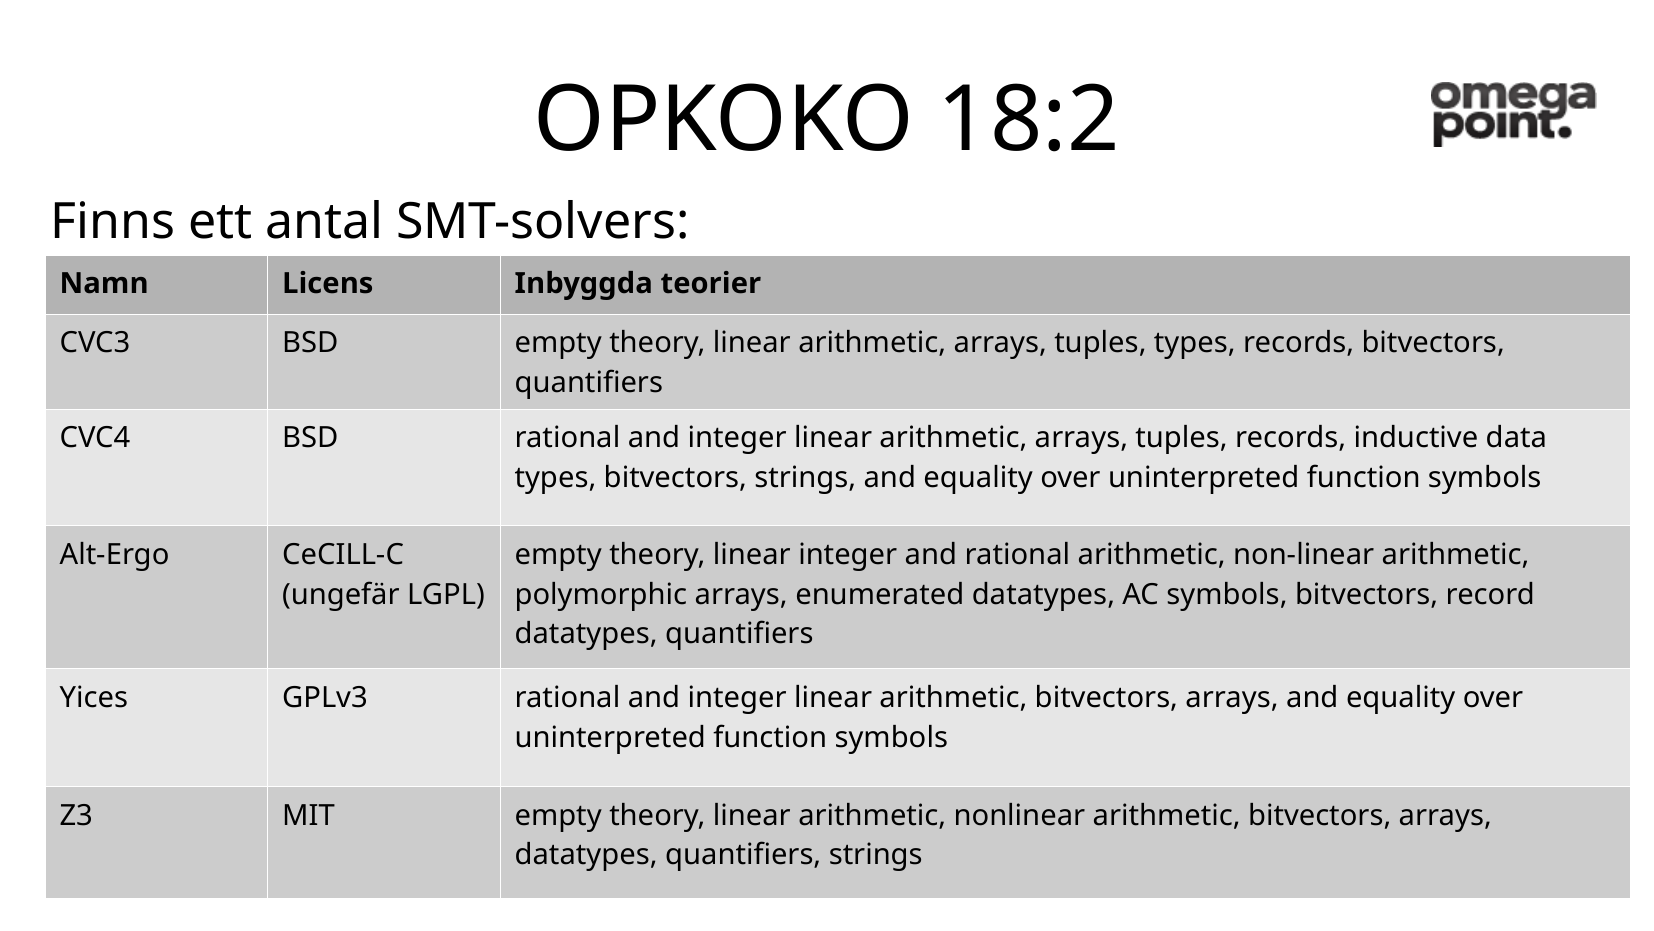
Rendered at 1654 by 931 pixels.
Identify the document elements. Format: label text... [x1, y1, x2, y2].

table_cell CVC3 [46, 315, 267, 409]
title OPKOKO 18:2 [82, 37, 1571, 177]
table_cell empty theory, linear arithmetic, arrays, tuples, types, records, bitvectors, quantifiers [501, 315, 1630, 409]
text_box Finns ett antal SMT-solvers: [35, 177, 1654, 931]
table_cell BSD [268, 315, 500, 409]
table_cell BSD [268, 410, 500, 525]
table_cell empty theory, linear integer and rational arithmetic, non-linear arithmetic, polymorphic arrays, enumerated datatypes, AC symbols, bitvectors, record datatypes, quantifiers [501, 526, 1630, 668]
table_cell rational and integer linear arithmetic, bitvectors, arrays, and equality over uninterpreted function symbols [501, 669, 1630, 786]
table_cell rational and integer linear arithmetic, arrays, tuples, records, inductive data types, bitvectors, strings, and equality over uninterpreted function symbols [501, 410, 1630, 525]
table_cell CVC4 [46, 410, 267, 525]
table_cell empty theory, linear arithmetic, nonlinear arithmetic, bitvectors, arrays, datatypes, quantifiers, strings [501, 787, 1630, 898]
table_cell Z3 [46, 787, 267, 898]
table_cell CeCILL-C (ungefär LGPL) [268, 526, 500, 668]
table_header Inbyggda teorier [501, 256, 1630, 314]
table_cell Yices [46, 669, 267, 786]
picture [1431, 82, 1597, 147]
table_header Namn [46, 256, 267, 314]
table_cell MIT [268, 787, 500, 898]
table_header Licens [268, 256, 500, 314]
table_cell Alt-Ergo [46, 526, 267, 668]
table_cell GPLv3 [268, 669, 500, 786]
